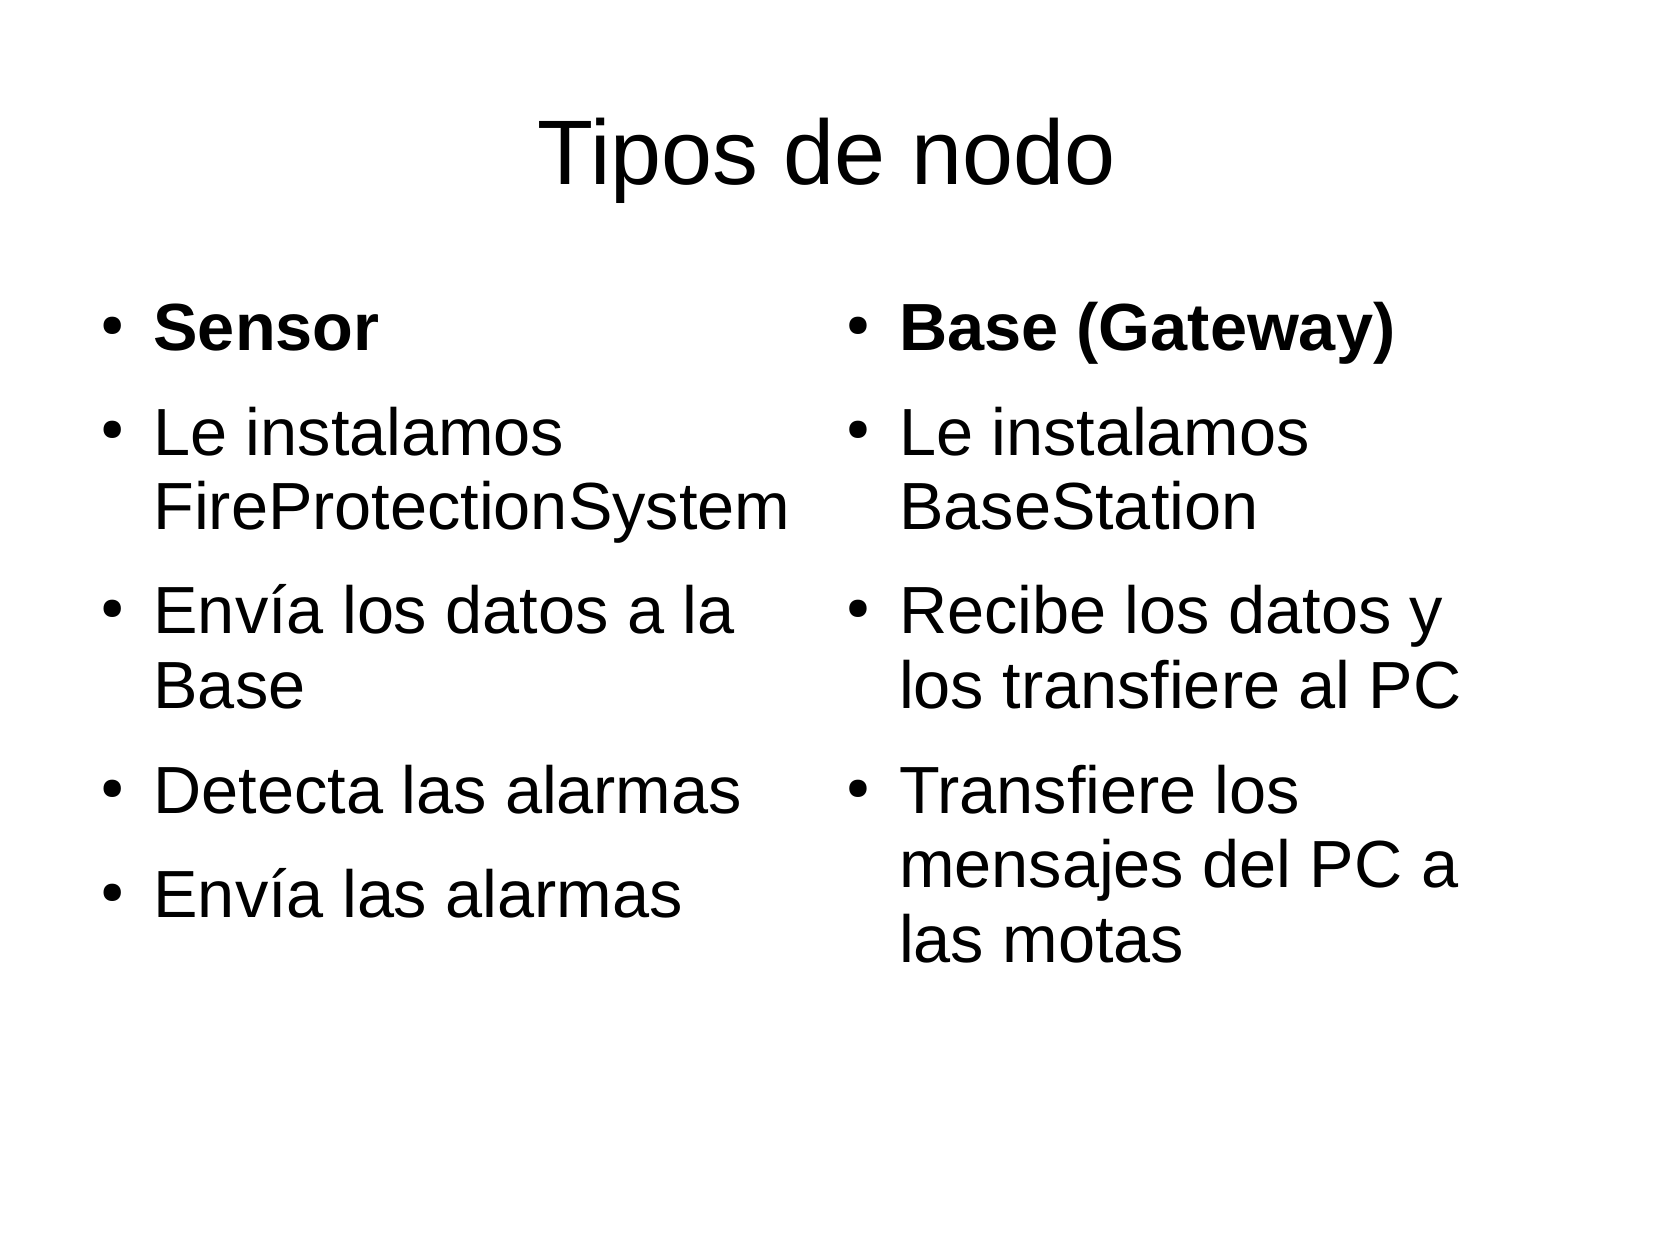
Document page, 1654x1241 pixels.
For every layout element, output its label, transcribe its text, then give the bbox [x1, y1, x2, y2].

title Tipos de nodo [82, 49, 1571, 257]
list Sensor Le instalamos FireProtectionSystem Envía los datos a la Base Detecta las alarmas Envía las alarmas [82, 290, 793, 1010]
list Base (Gateway) Le instalamos BaseStation Recibe los datos y los transfiere al PC Transfiere los mensajes del PC a las motas [828, 290, 1539, 1010]
